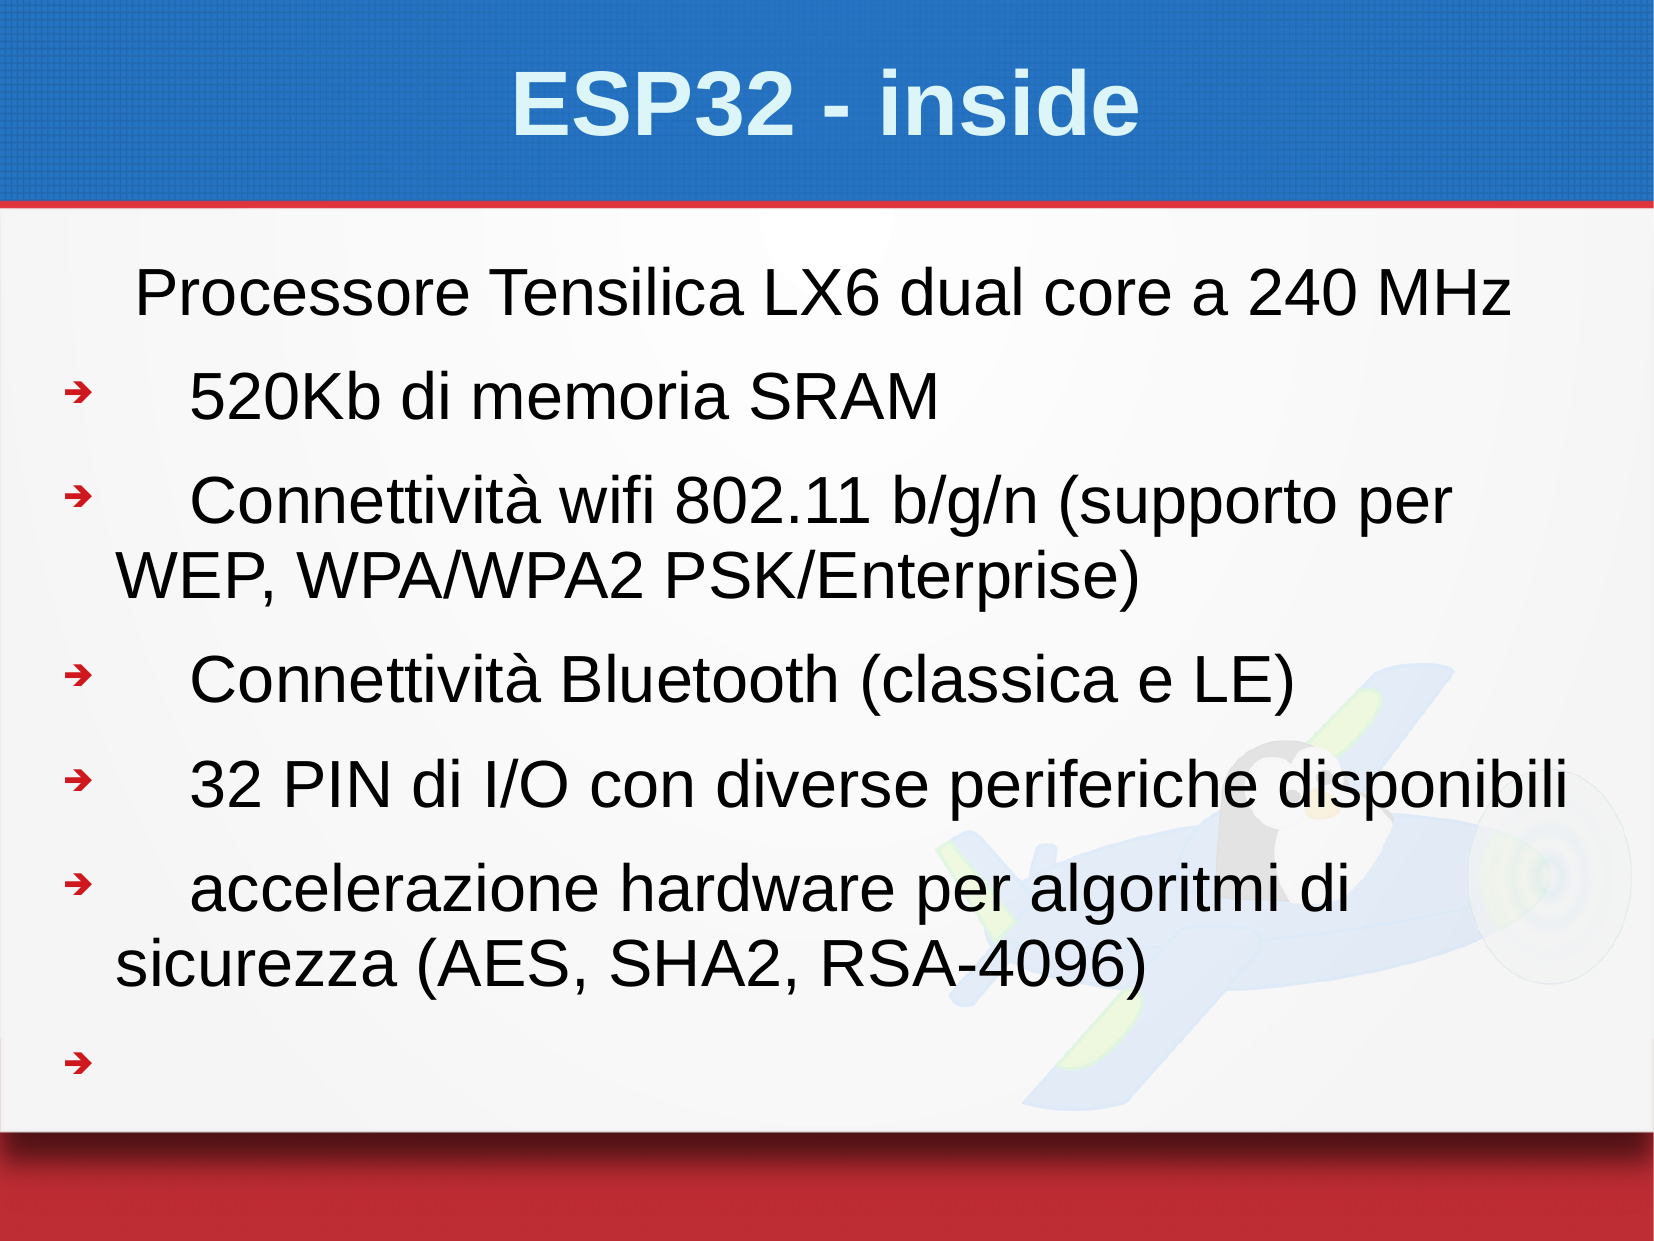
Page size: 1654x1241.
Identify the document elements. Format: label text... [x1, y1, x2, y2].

list Processore Tensilica LX6 dual core a 240 MHz 520Kb di memoria SRAM Connettività wifi 802.11 b/g/n (supporto per WEP, WPA/WPA2 PSK/Enterprise) Connettività Bluetooth (classica e LE) 32 PIN di I/O con diverse periferiche disponibili accelerazione hardware per algoritmi di sicurezza (AES, SHA2, RSA-4096) [45, 255, 1636, 1156]
picture [0, 0, 1654, 1241]
title ESP32 - inside [82, 20, 1571, 186]
